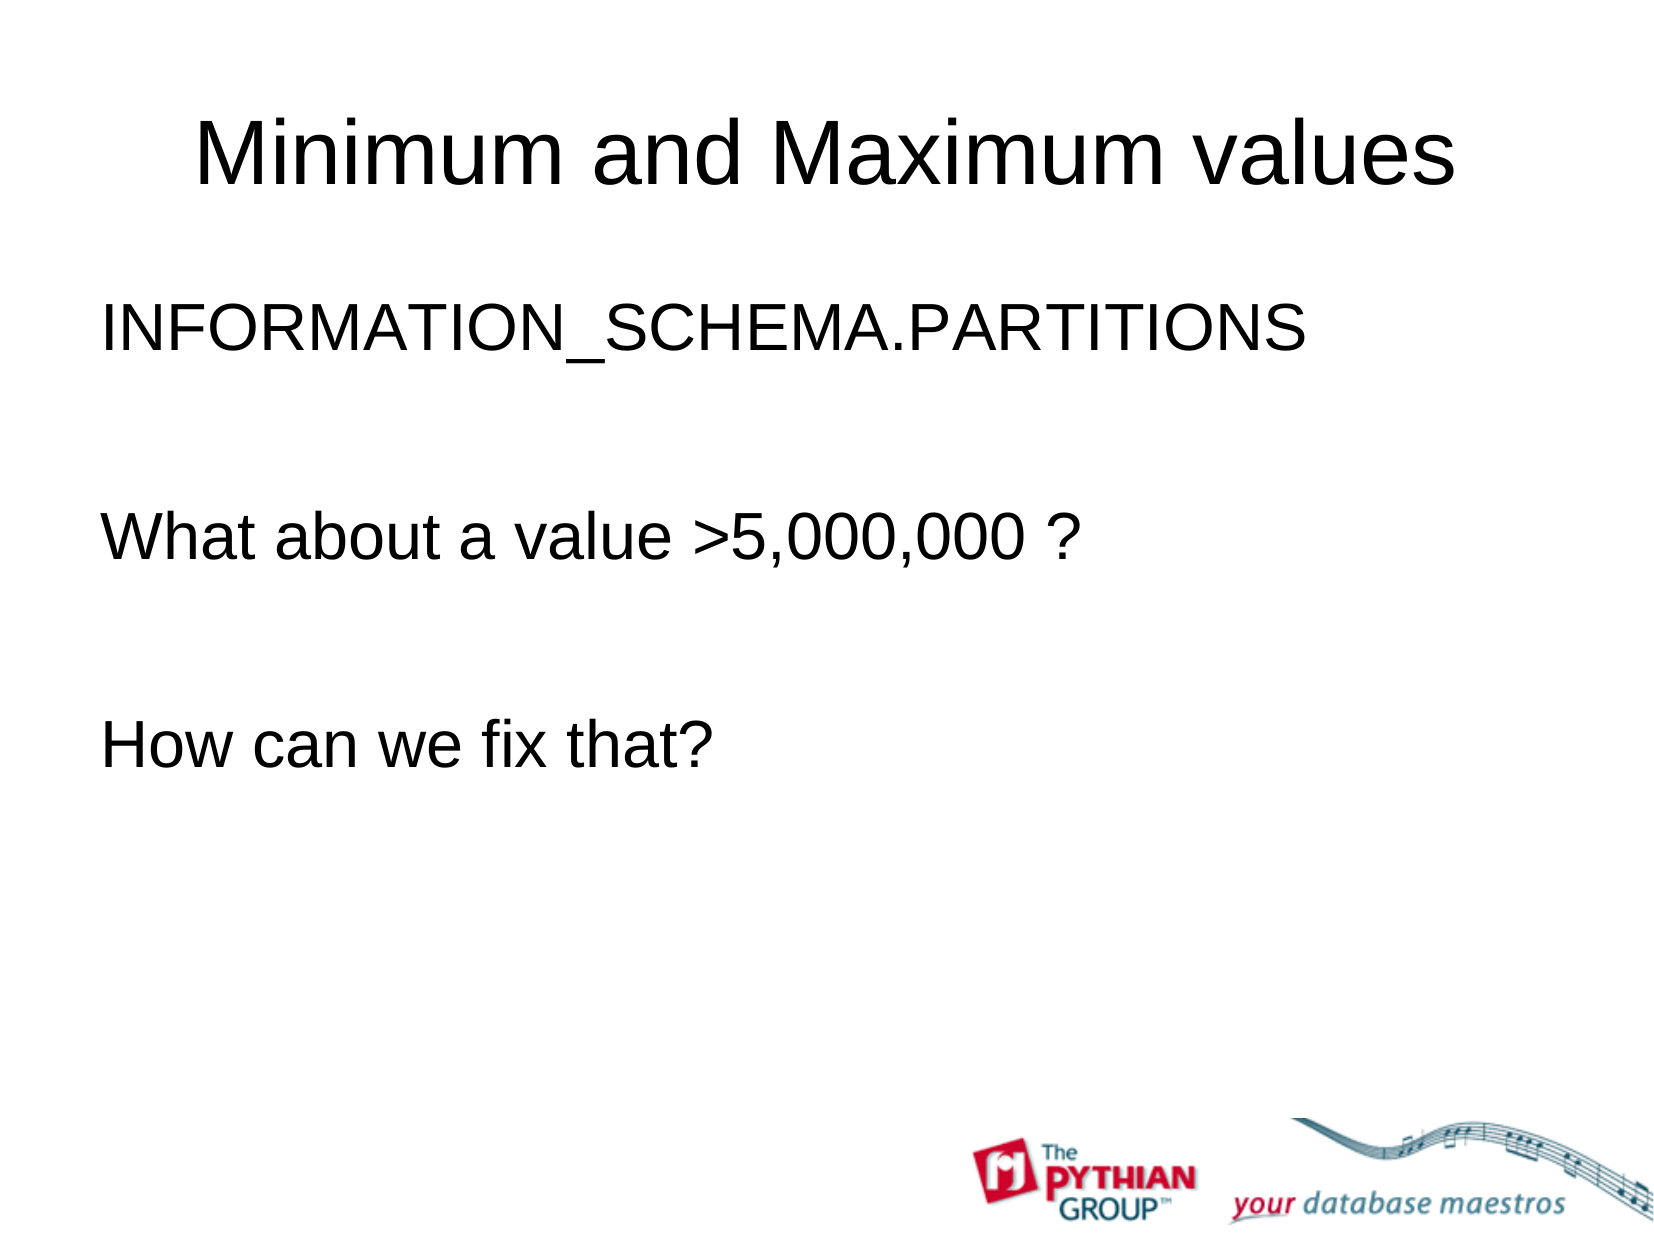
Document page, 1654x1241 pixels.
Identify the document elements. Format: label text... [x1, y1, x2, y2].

picture [955, 1118, 1654, 1241]
list INFORMATION_SCHEMA.PARTITIONS What about a value >5,000,000 ? How can we fix that? [82, 290, 1571, 1094]
title Minimum and Maximum values [82, 49, 1571, 257]
